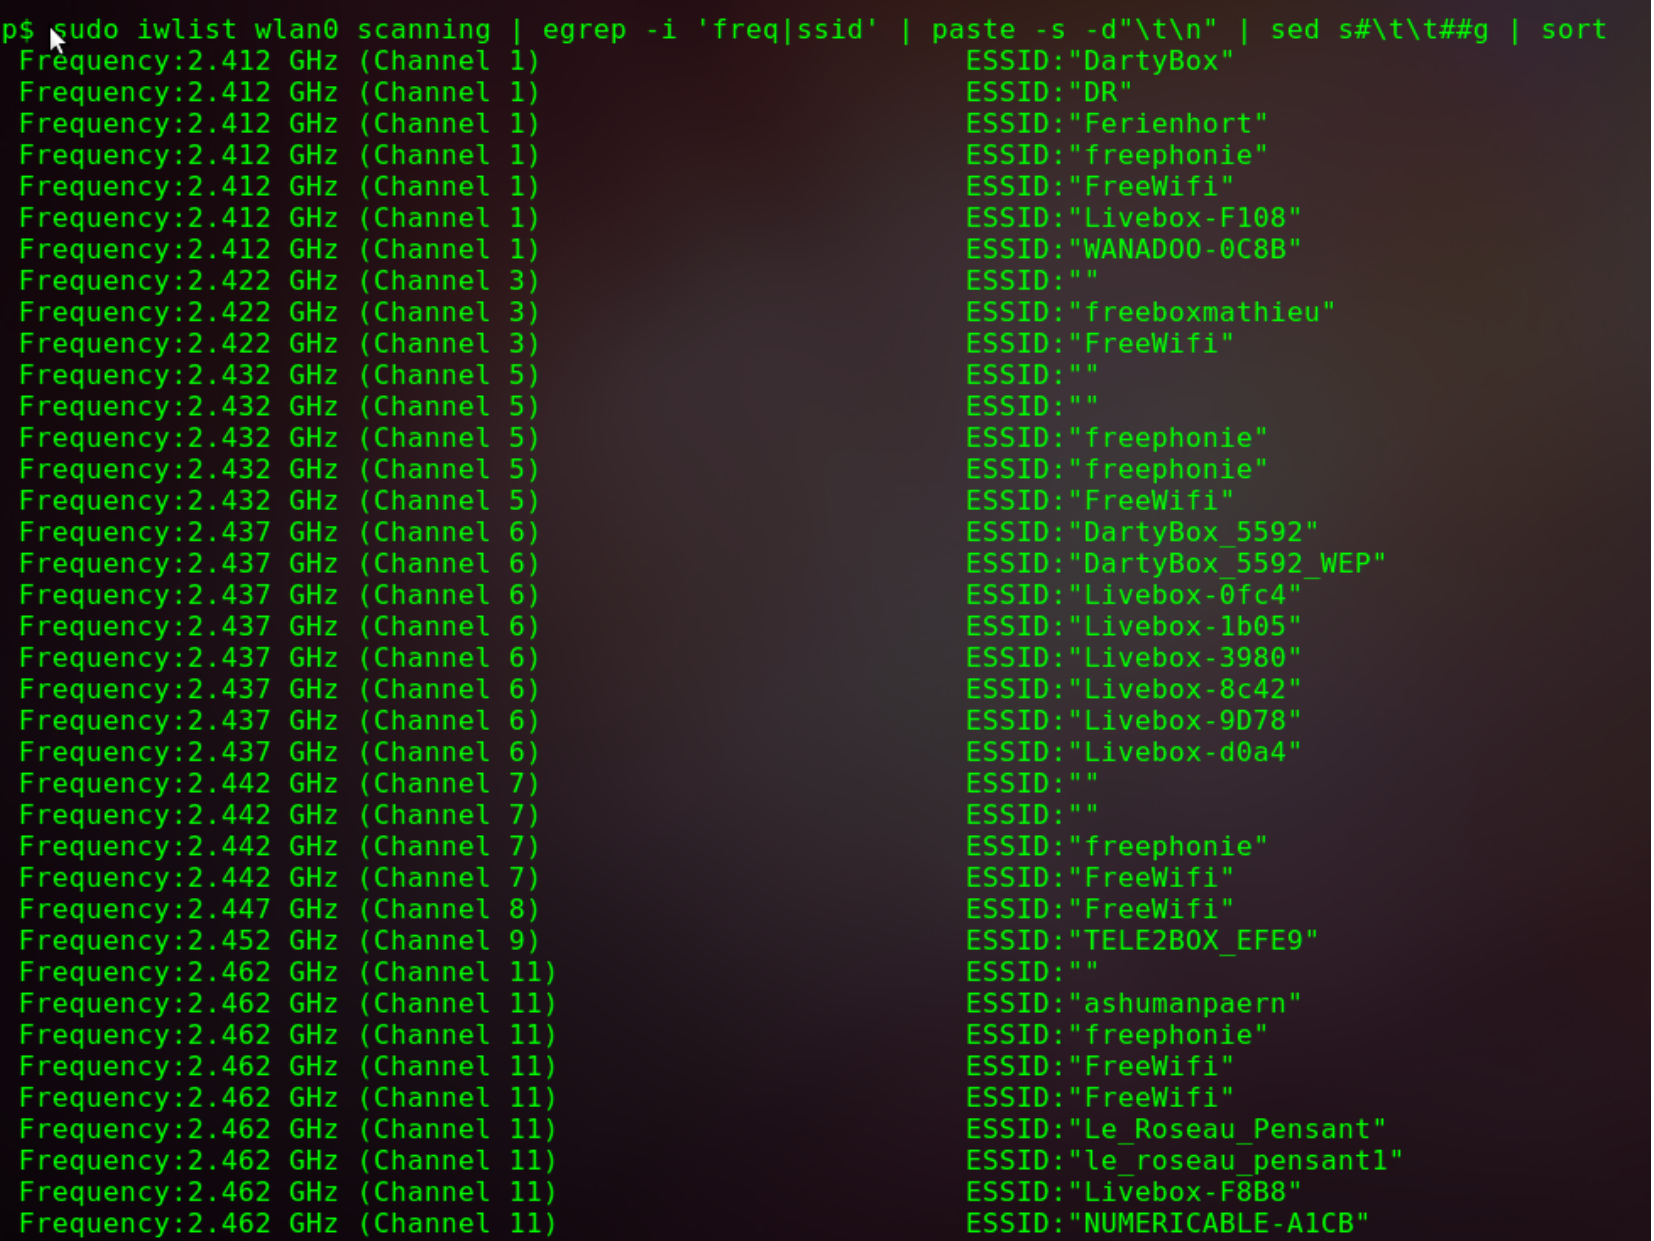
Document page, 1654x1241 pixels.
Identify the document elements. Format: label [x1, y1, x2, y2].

subtitle [159, 108, 1583, 1209]
picture [0, 0, 1654, 1241]
